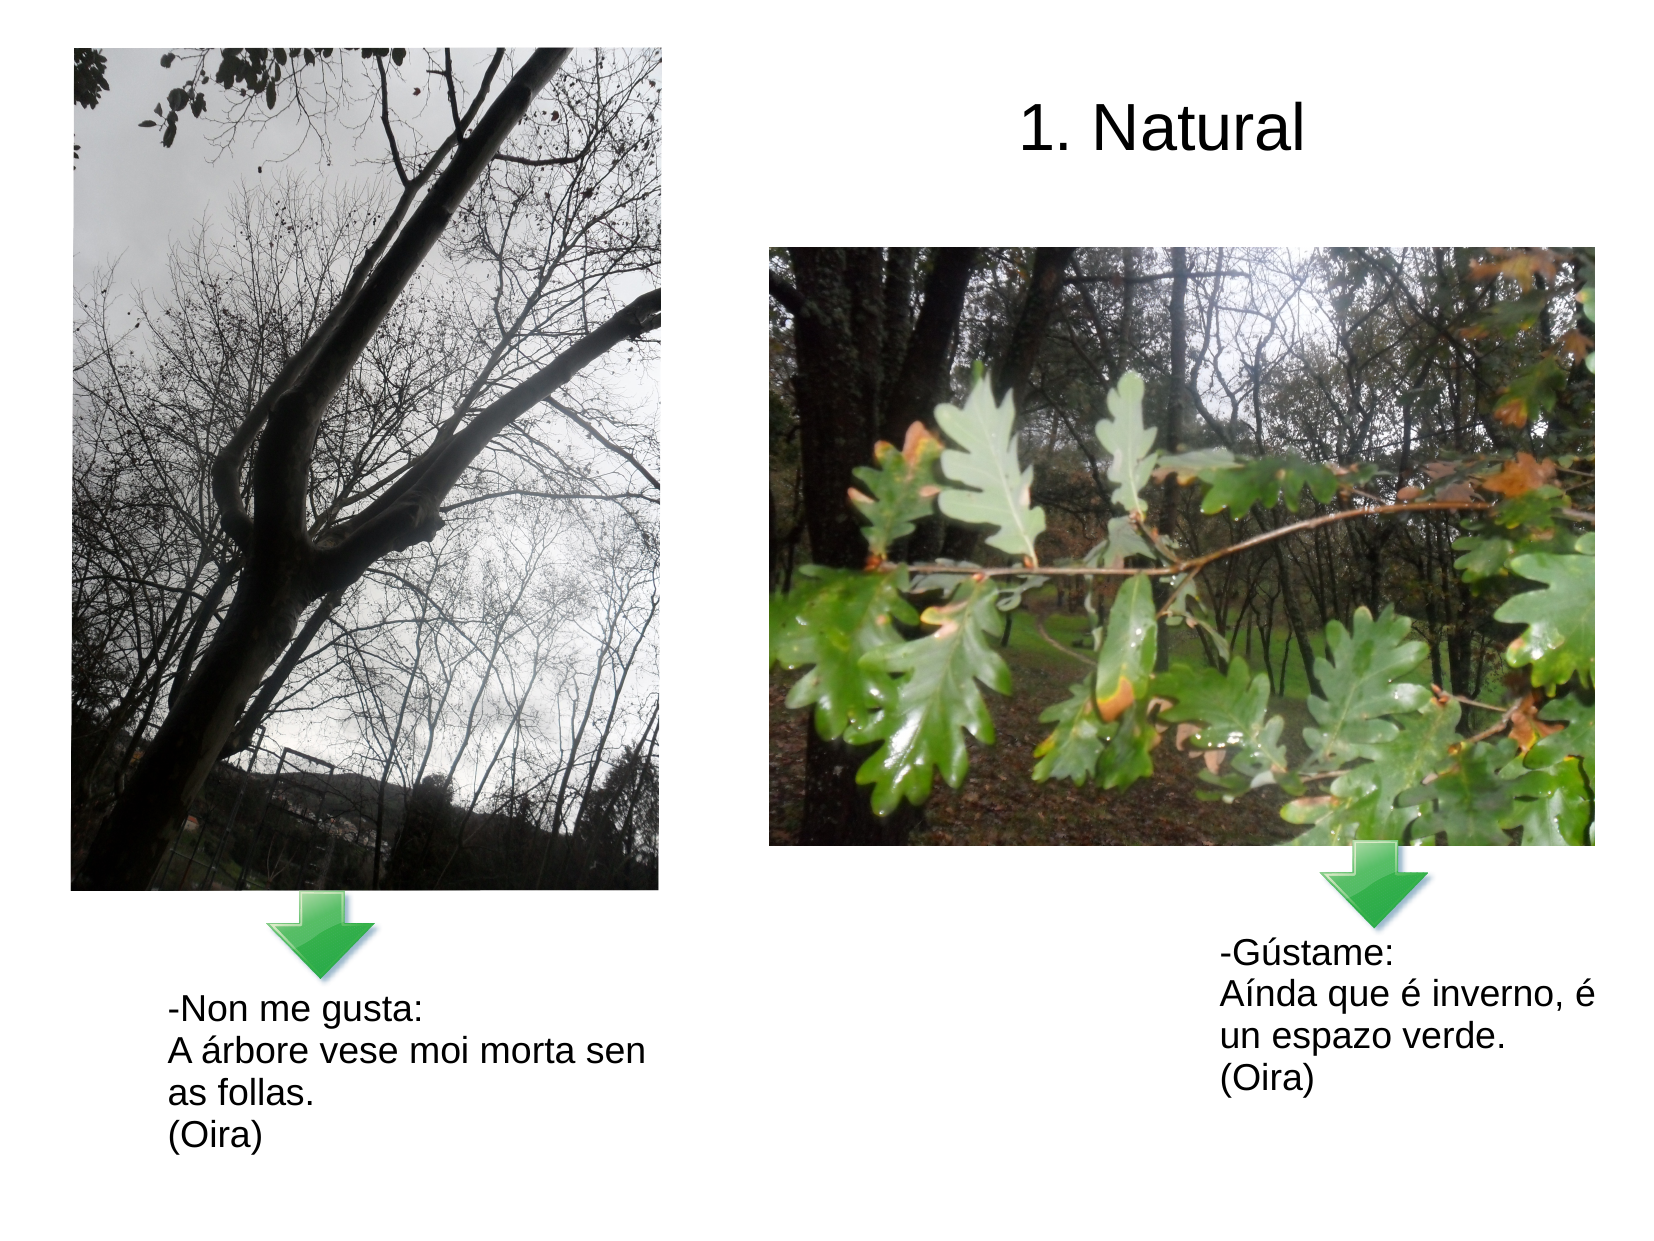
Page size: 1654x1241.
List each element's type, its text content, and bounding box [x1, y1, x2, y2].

text_box -Non me gusta: A árbore vese moi morta sen as follas. (Oira) [153, 980, 662, 1164]
picture [70, 47, 662, 980]
picture [769, 247, 1595, 923]
text_box 1. Natural [1003, 82, 1323, 173]
text_box -Gústame: Aínda que é inverno, é un espazo verde. (Oira) [1204, 923, 1611, 1107]
